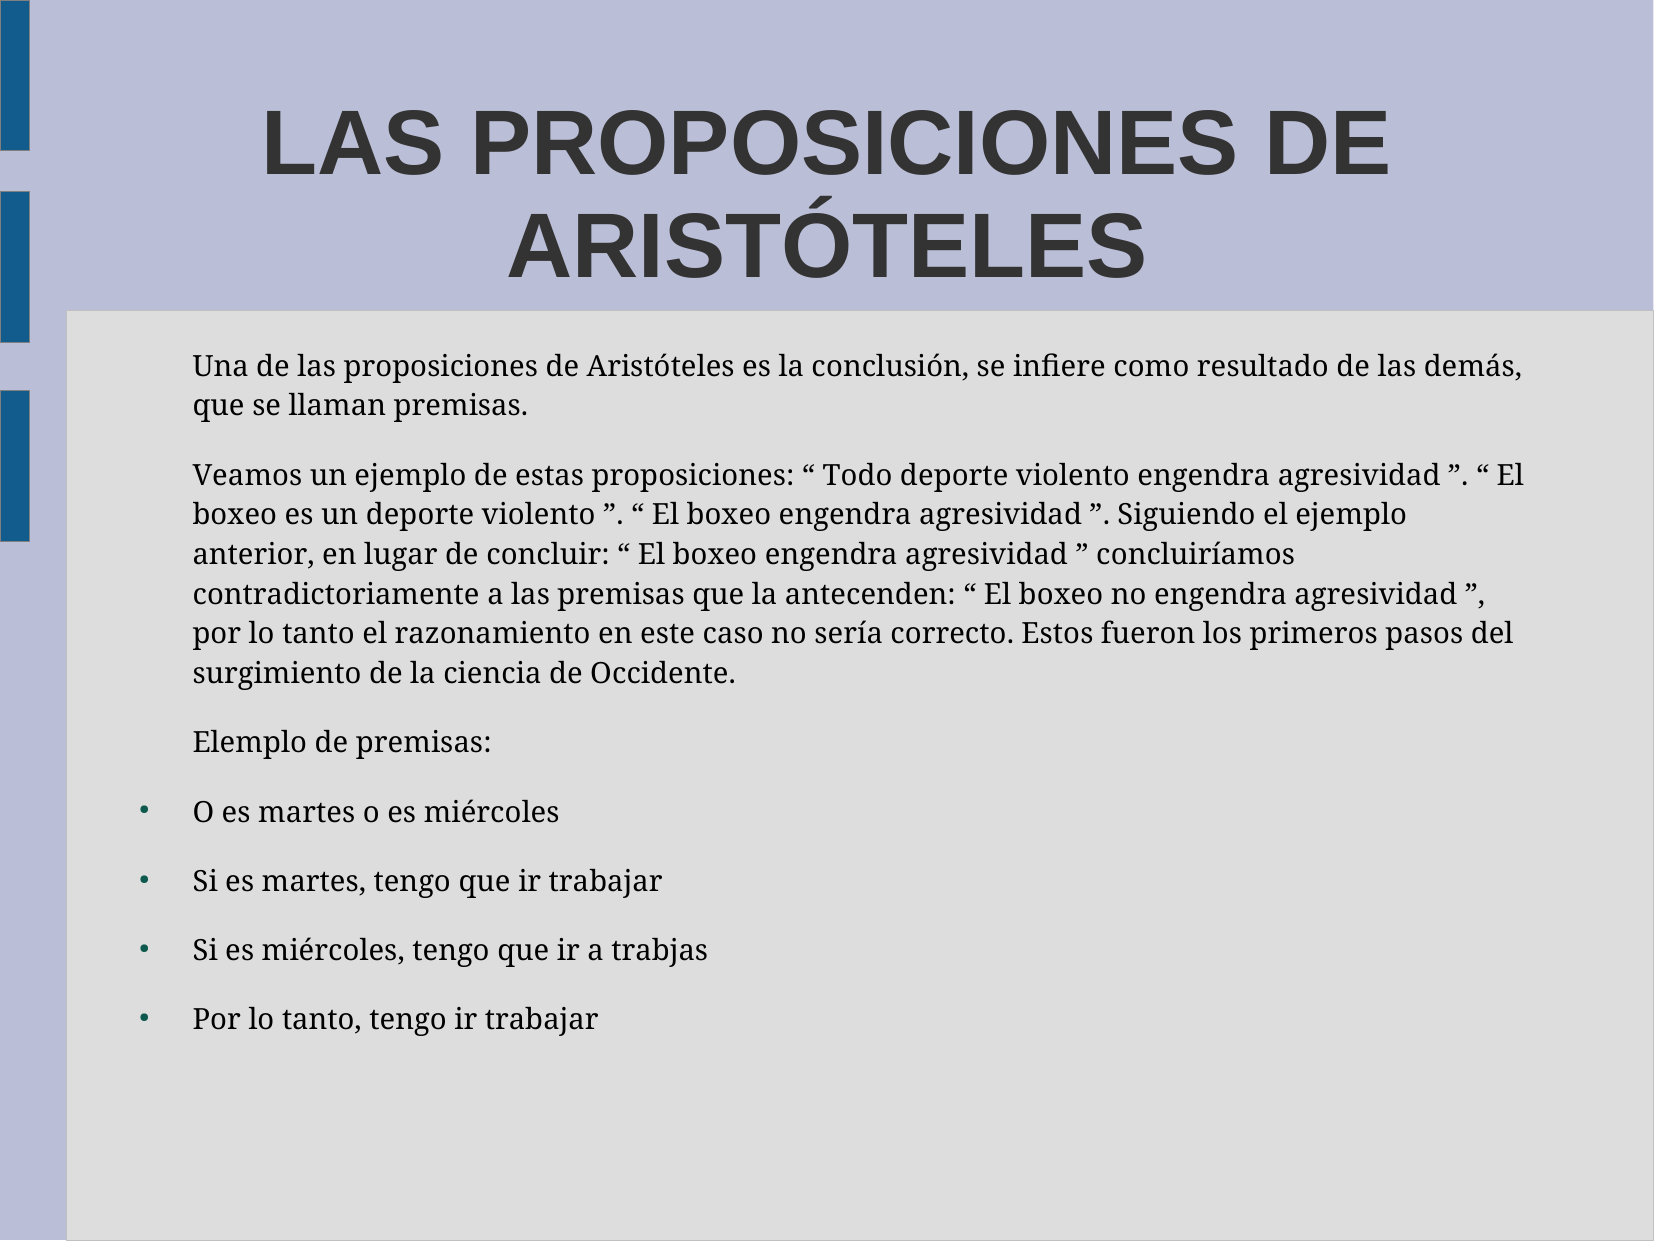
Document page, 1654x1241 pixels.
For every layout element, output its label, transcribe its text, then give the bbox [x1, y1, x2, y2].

title LAS PROPOSICIONES DE ARISTÓTELES [121, 91, 1534, 299]
list Una de las proposiciones de Aristóteles es la conclusión, se infiere como resultado de las demás, que se llaman premisas. Veamos un ejemplo de estas proposiciones: “ Todo deporte violento engendra agresividad ”. “ El boxeo es un deporte violento ”. “ El boxeo engendra agresividad ”. Siguiendo el ejemplo anterior, en lugar de concluir: “ El boxeo engendra agresividad ” concluiríamos contradictoriamente a las premisas que la antecenden: “ El boxeo no engendra agresividad ”, por lo tanto el razonamiento en este caso no sería correcto. Estos fueron los primeros pasos del surgimiento de la ciencia de Occidente. Elemplo de premisas: O es martes o es miércoles Si es martes, tengo que ir trabajar Si es miércoles, tengo que ir a trabjas Por lo tanto, tengo ir trabajar [121, 344, 1534, 1127]
